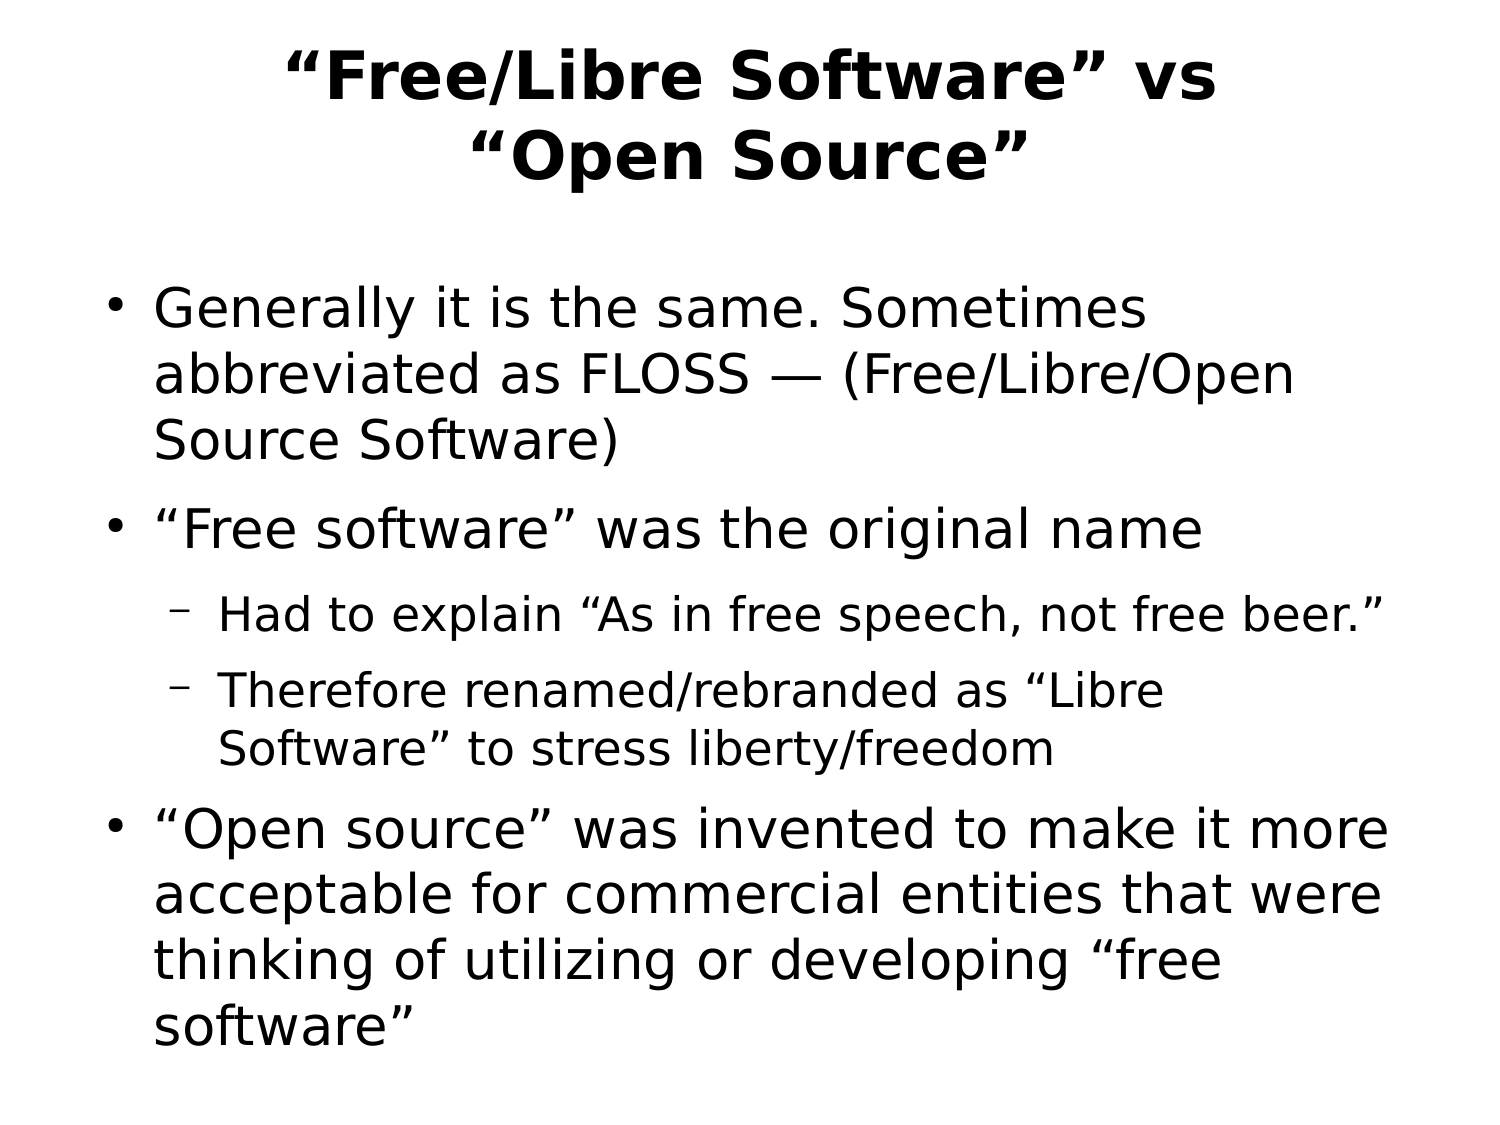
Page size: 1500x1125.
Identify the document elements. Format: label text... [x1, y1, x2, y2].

list Generally it is the same. Sometimes abbreviated as FLOSS — (Free/Libre/Open Source Software) “Free software” was the original name Had to explain “As in free speech, not free beer.” Therefore renamed/rebranded as “Libre Software” to stress liberty/freedom “Open source” was invented to make it more acceptable for commercial entities that were thinking of utilizing or developing “free software” [75, 265, 1425, 1066]
title “Free/Libre Software” vs “Open Source” [75, 3, 1425, 201]
